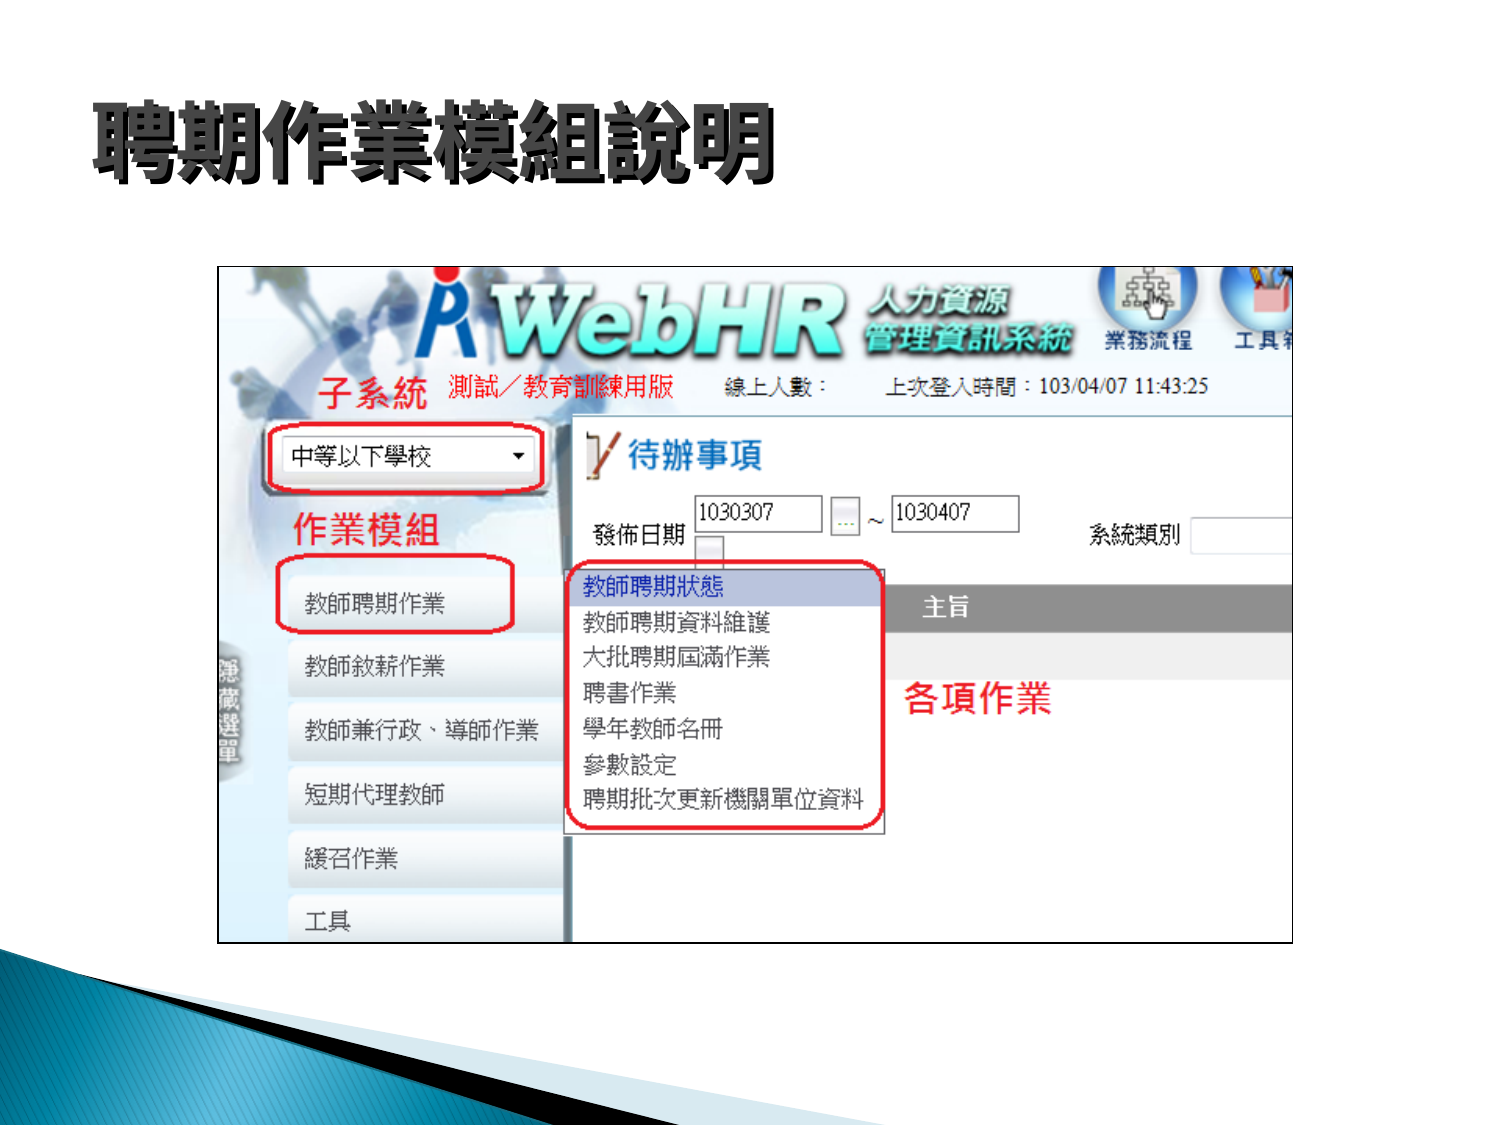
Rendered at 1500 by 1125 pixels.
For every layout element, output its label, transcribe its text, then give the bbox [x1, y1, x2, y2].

title 聘期作業模組說明 [75, 45, 1426, 233]
picture [218, 267, 1292, 943]
